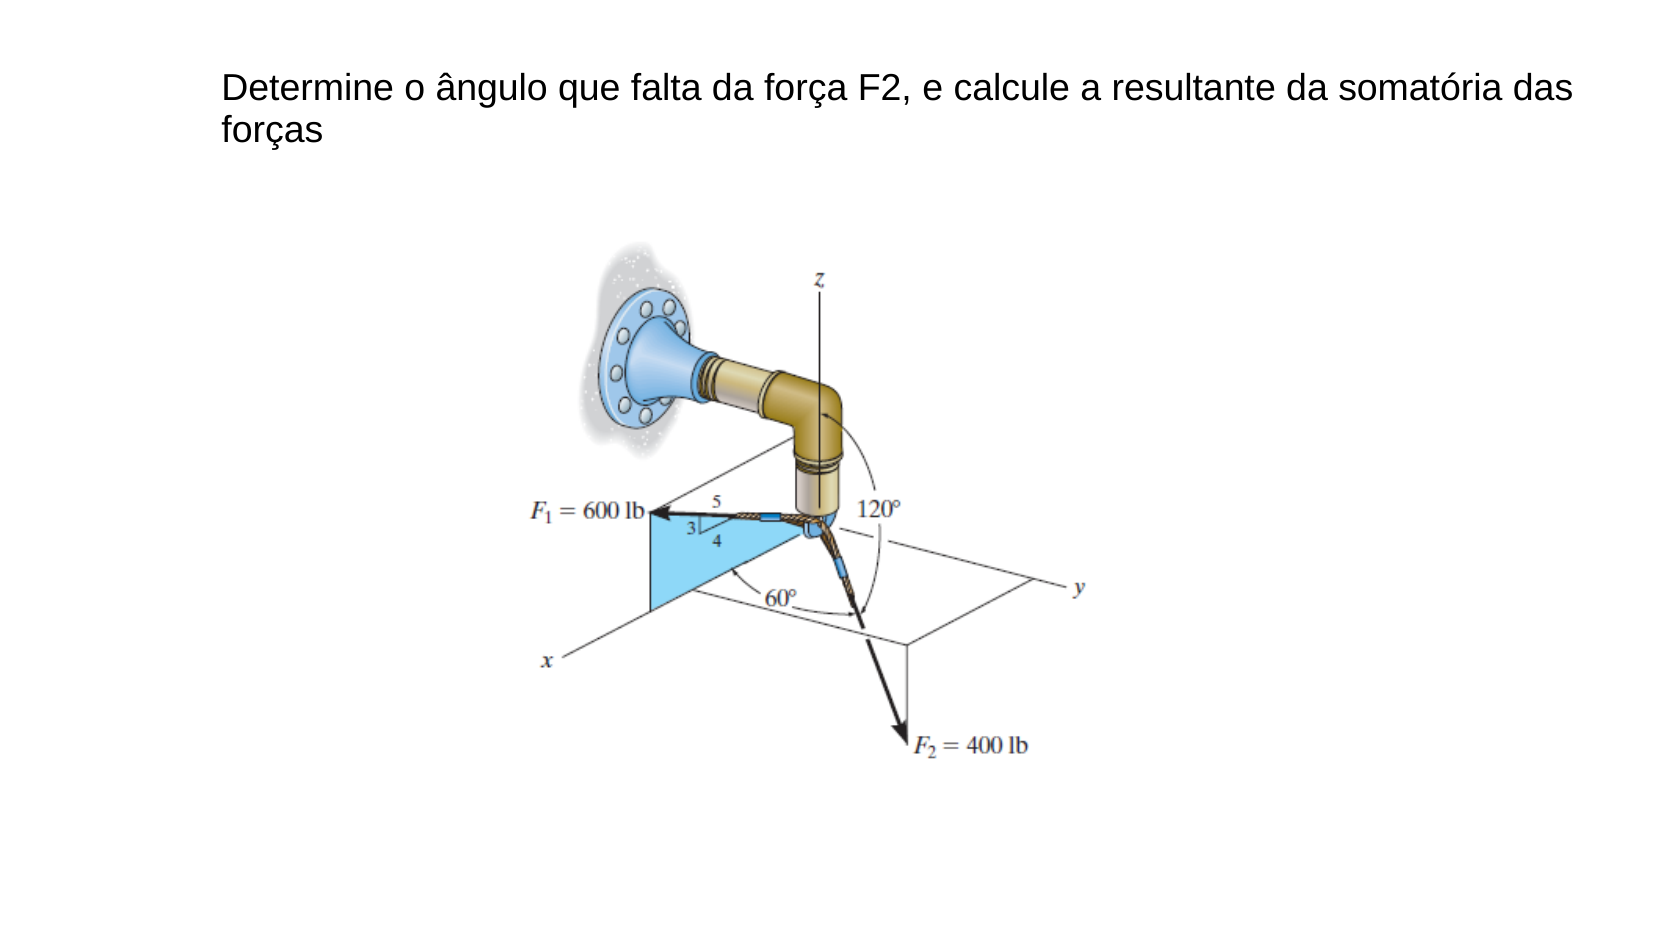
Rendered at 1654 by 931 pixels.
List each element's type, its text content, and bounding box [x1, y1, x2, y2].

text_box Determine o ângulo que falta da força F2, e calcule a resultante da somatória das forças [206, 59, 1600, 158]
picture [490, 206, 1123, 868]
